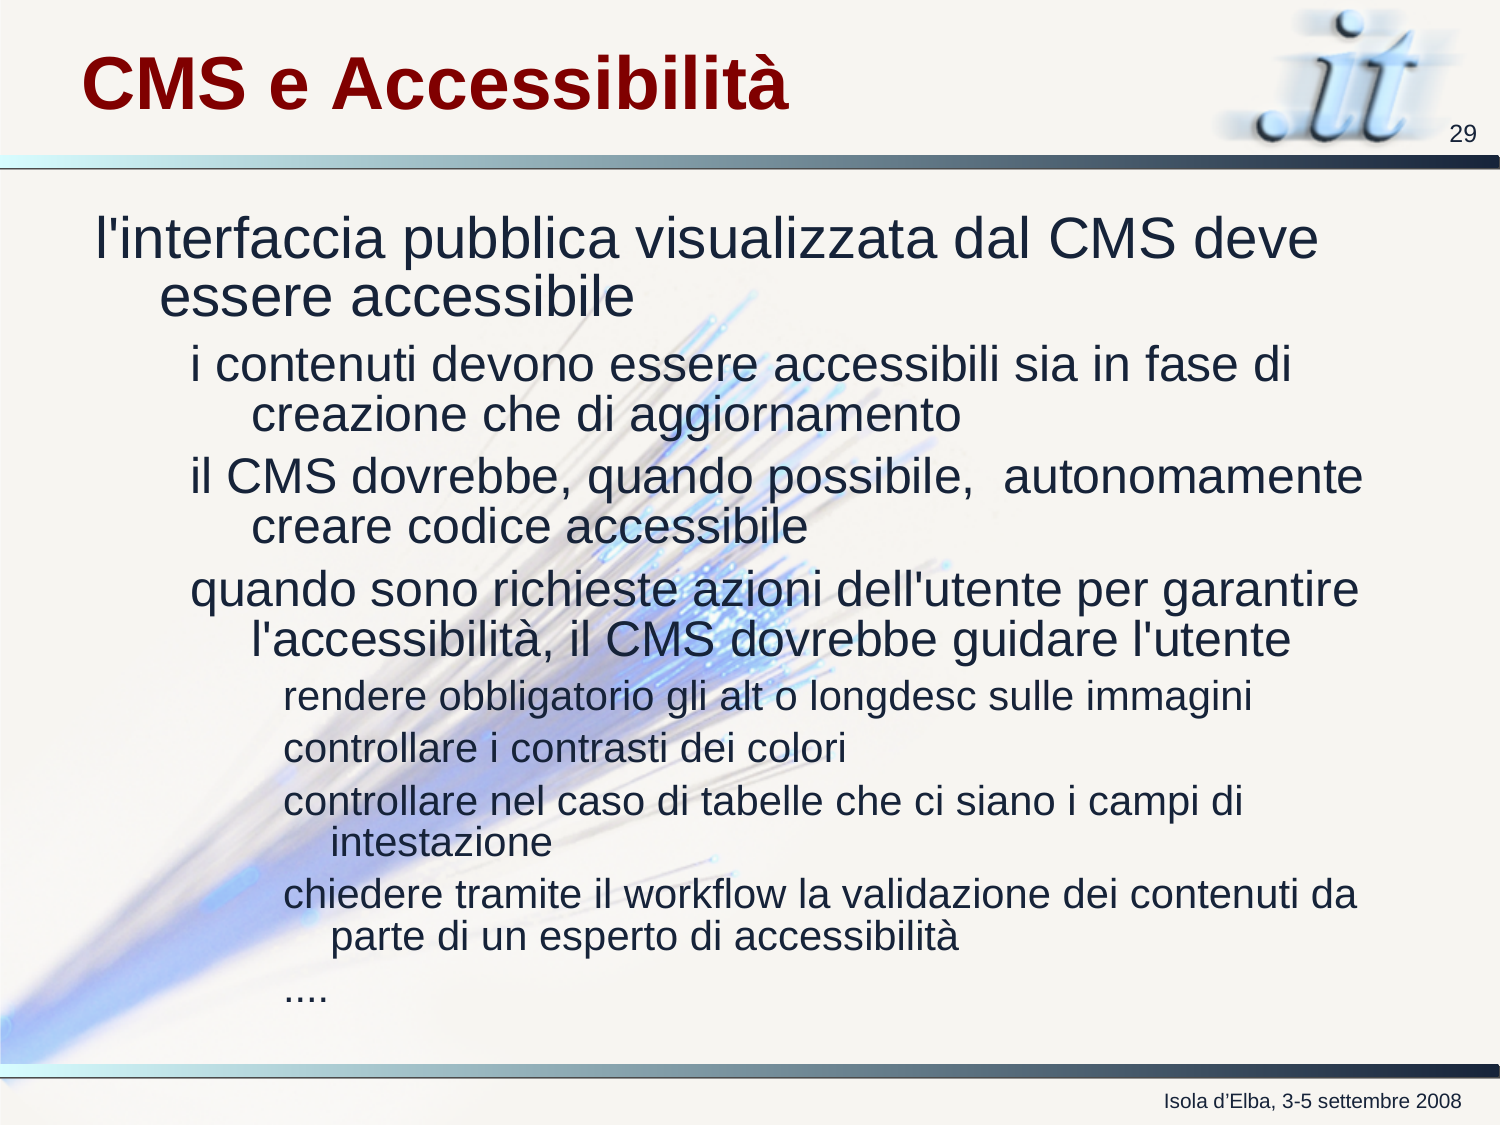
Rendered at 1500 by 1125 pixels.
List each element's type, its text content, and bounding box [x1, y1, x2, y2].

title CMS e Accessibilità [81, 25, 1198, 148]
picture [0, 1079, 1500, 1125]
picture [0, 170, 1500, 1066]
picture [0, 0, 1500, 157]
list l'interfaccia pubblica visualizzata dal CMS deve essere accessibile i contenuti devono essere accessibili sia in fase di creazione che di aggiornamento il CMS dovrebbe, quando possibile, autonomamente creare codice accessibile quando sono richieste azioni dell'utente per garantire l'accessibilità, il CMS dovrebbe guidare l'utente rendere obbligatorio gli alt o longdesc sulle immagini controllare i contrasti dei colori controllare nel caso di tabelle che ci siano i campi di intestazione chiedere tramite il workflow la validazione dei contenuti da parte di un esperto di accessibilità .... [81, 203, 1425, 1087]
